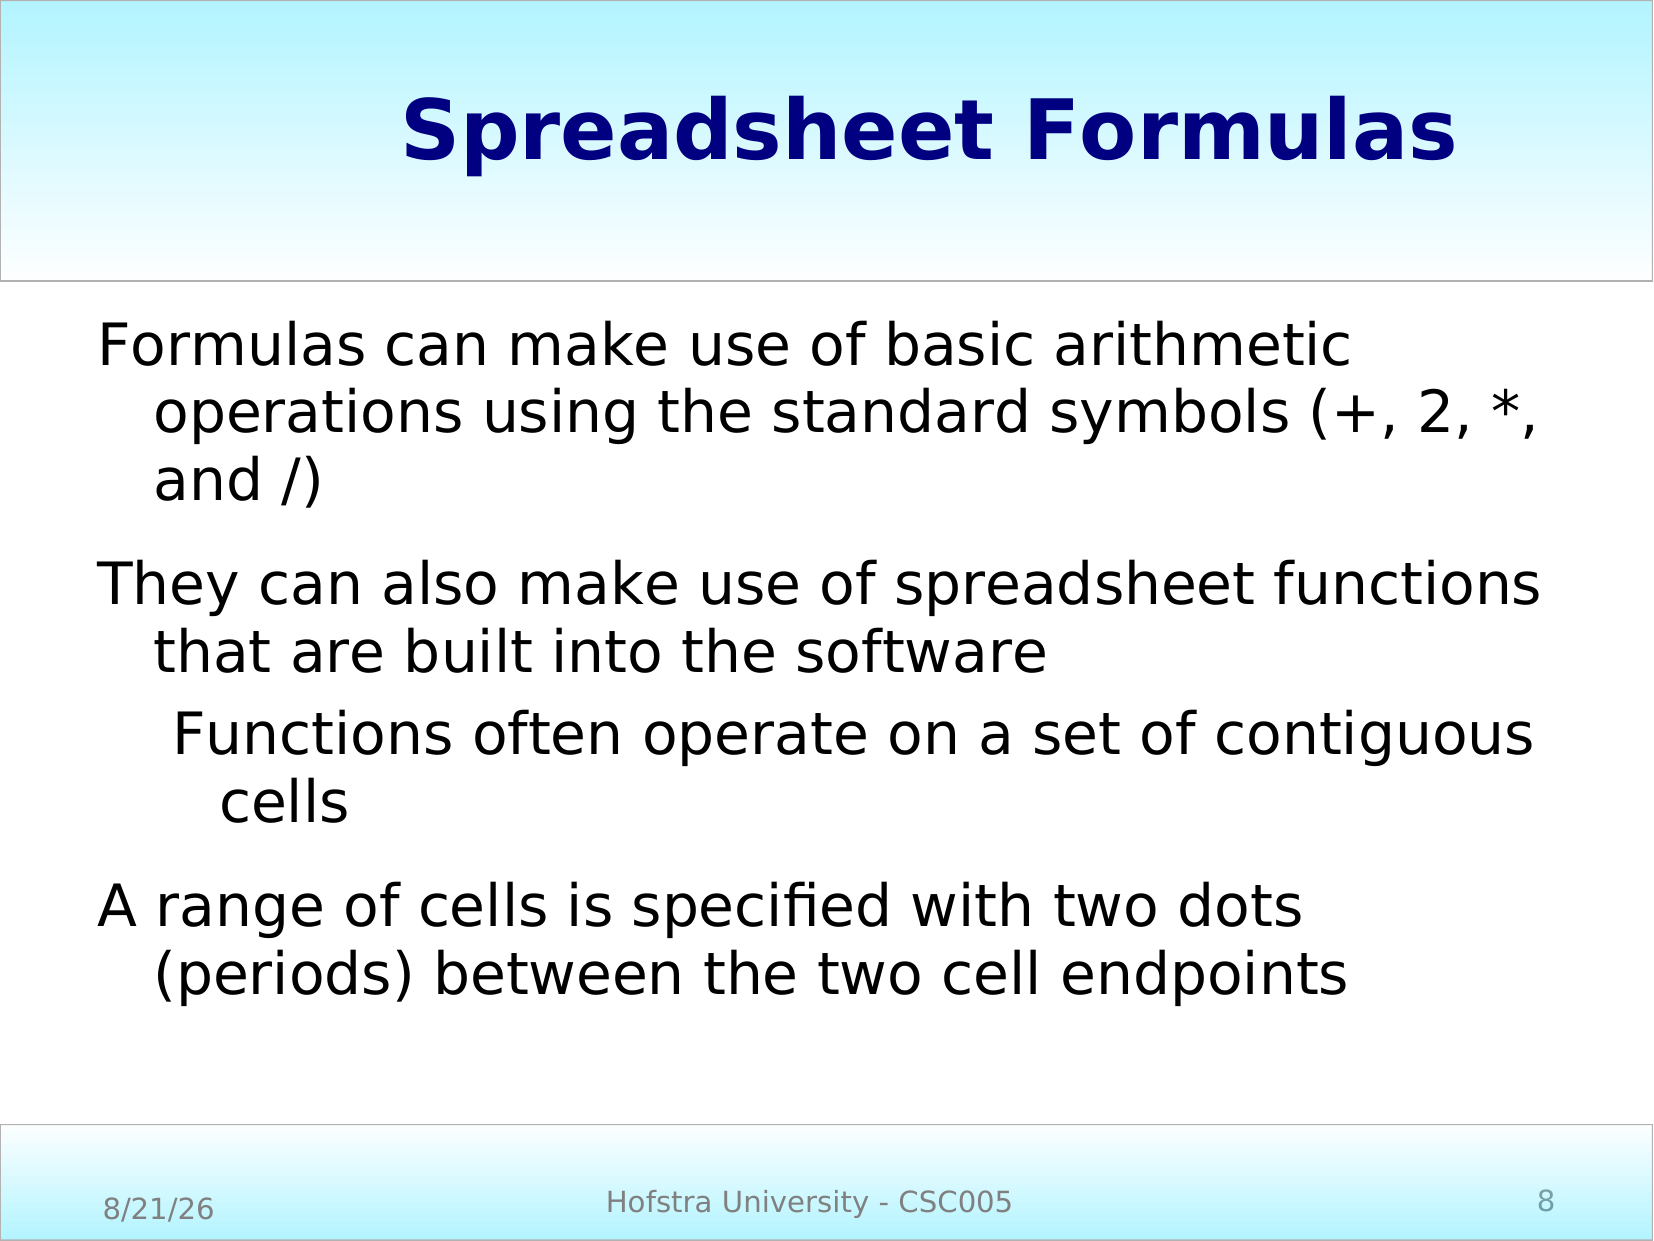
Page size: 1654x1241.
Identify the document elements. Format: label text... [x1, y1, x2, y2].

list Formulas can make use of basic arithmetic operations using the standard symbols (+, 2, *, and /) They can also make use of spreadsheet functions that are built into the software Functions often operate on a set of contiguous cells A range of cells is specified with two dots (periods) between the two cell endpoints [82, 303, 1571, 1131]
title Spreadsheet Formulas [247, 27, 1612, 235]
